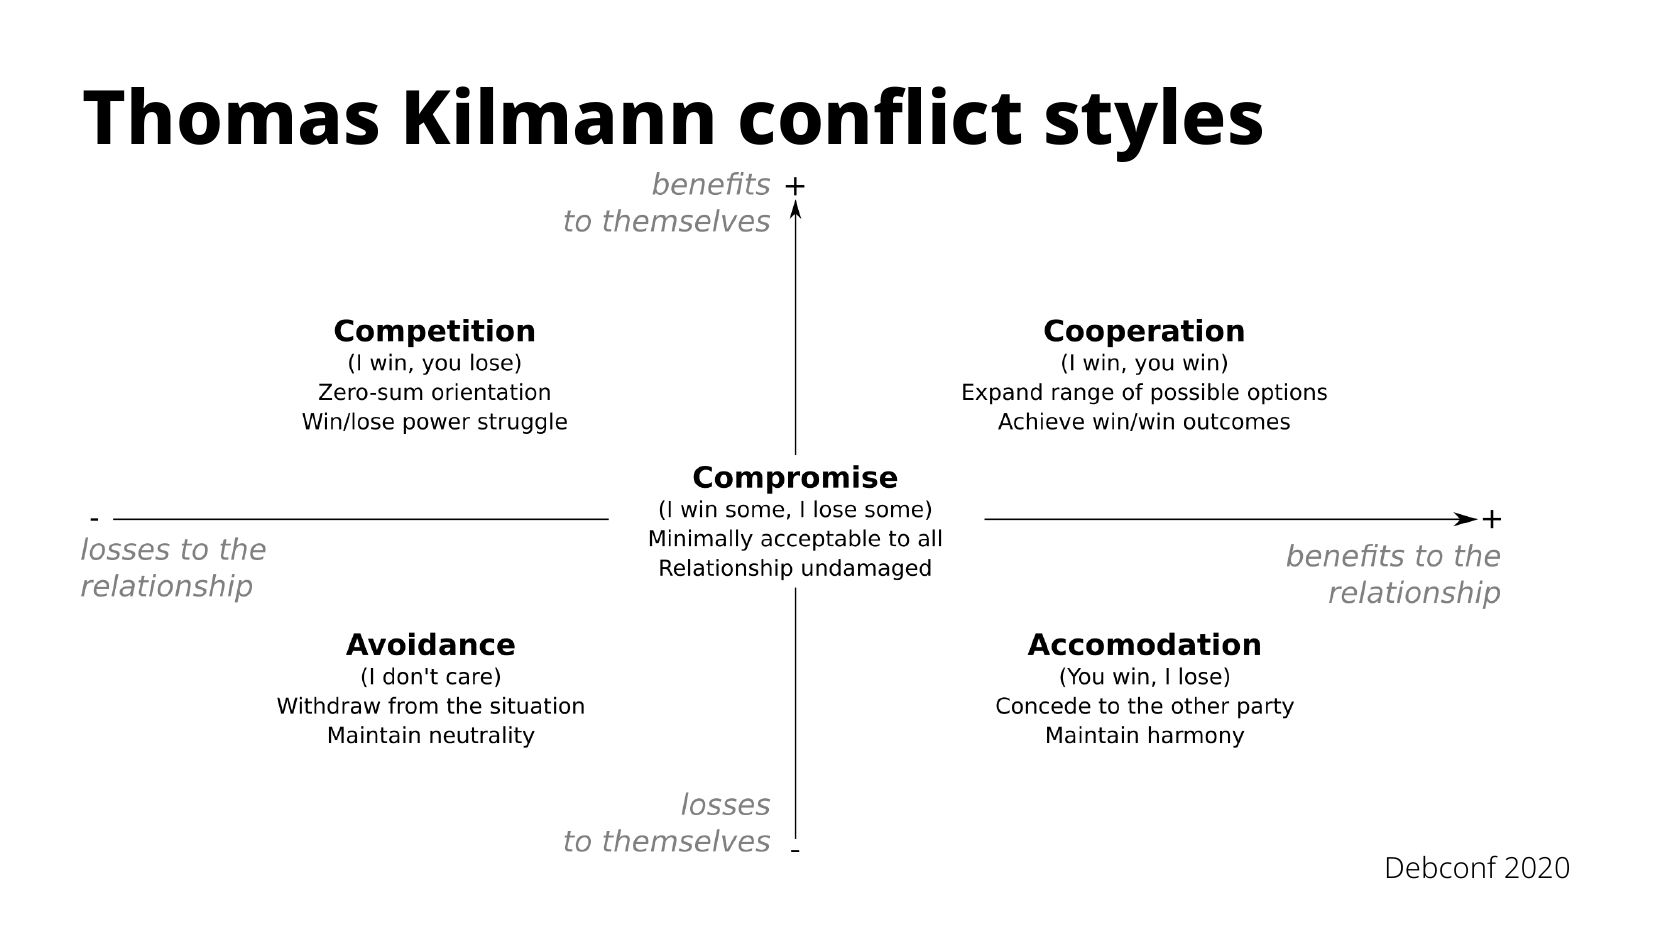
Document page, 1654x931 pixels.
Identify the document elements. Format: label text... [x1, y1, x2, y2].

picture [81, 172, 1501, 852]
title Thomas Kilmann conflict styles [82, 37, 1571, 193]
